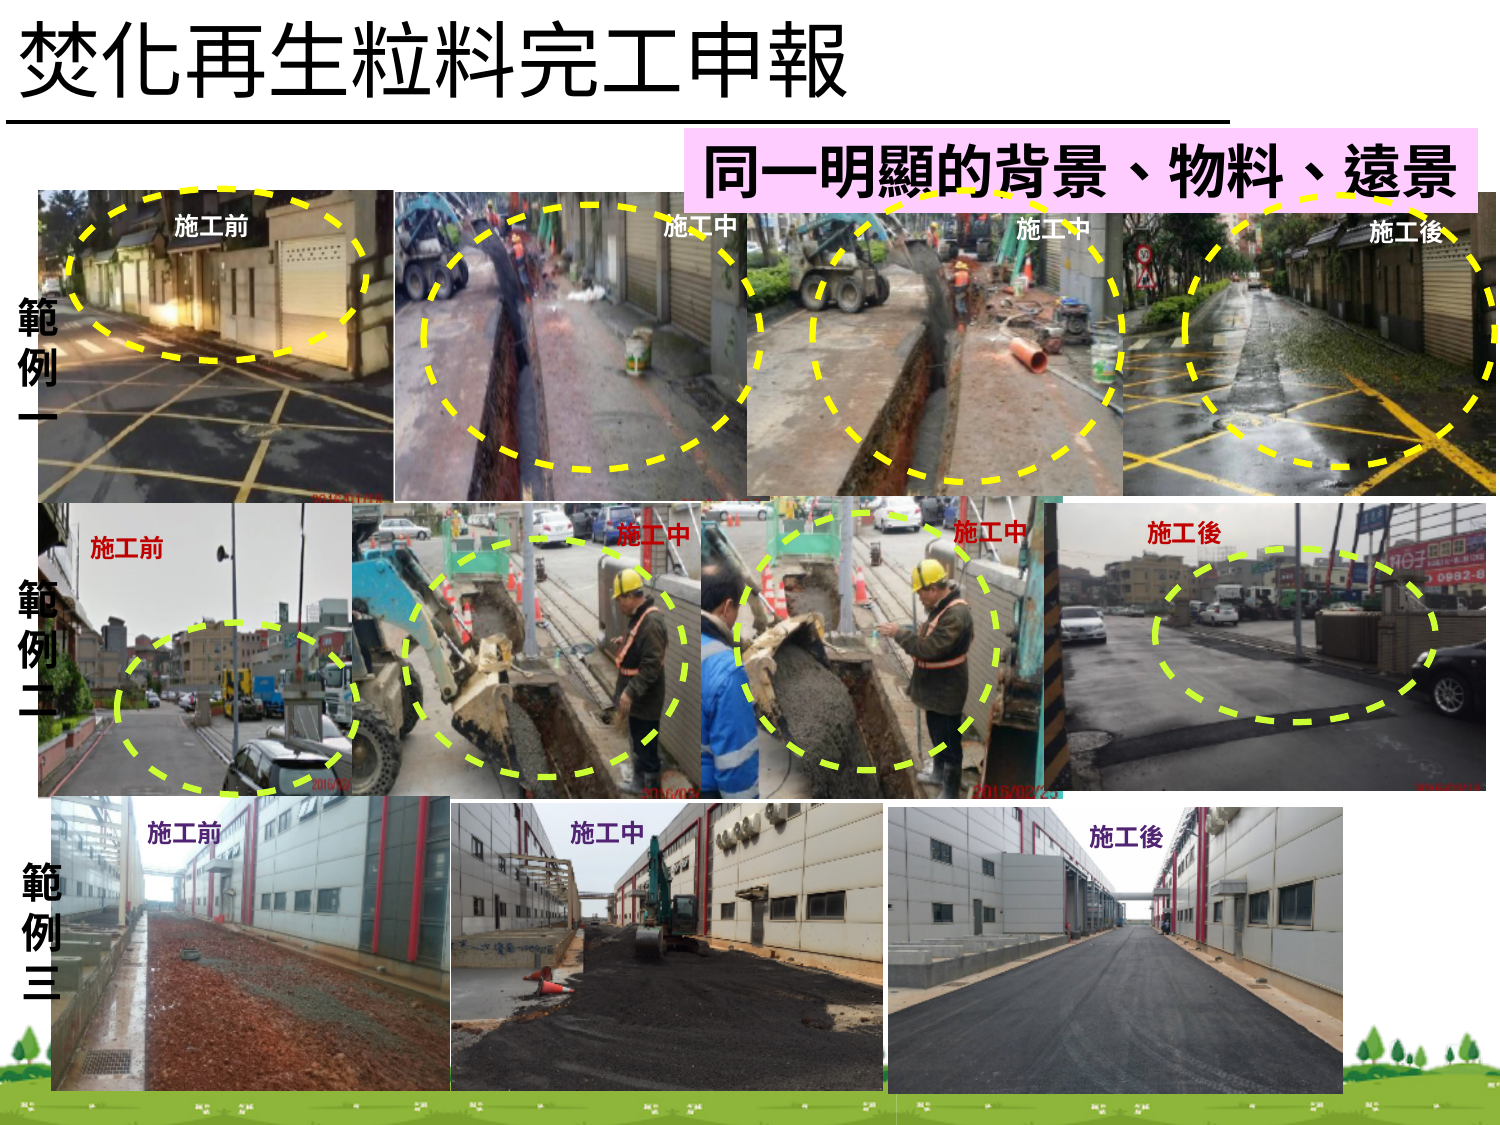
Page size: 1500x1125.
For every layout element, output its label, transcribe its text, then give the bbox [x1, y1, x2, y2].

text_box 施工中 [986, 213, 1123, 251]
text_box 範 例 二 [3, 567, 65, 732]
text_box 施工後 [1058, 814, 1195, 859]
text_box 施工後 [1339, 213, 1475, 254]
text_box 施工中 [633, 203, 770, 248]
text_box 施工中 [540, 811, 676, 856]
text_box 同一明顯的背景、物料、遠景 [684, 128, 1478, 213]
text_box 焚化再生粒料完工申報 [2, 0, 1233, 117]
text_box 施工中 [585, 512, 722, 557]
text_box 範 例 一 [3, 284, 65, 449]
text_box 施工後 [1116, 510, 1253, 555]
text_box 施工前 [117, 811, 253, 856]
text_box 範 例 三 [7, 849, 69, 1014]
text_box 施工中 [923, 509, 1060, 554]
text_box 施工前 [144, 203, 280, 248]
picture [0, 190, 1500, 1125]
text_box 施工前 [59, 525, 196, 570]
